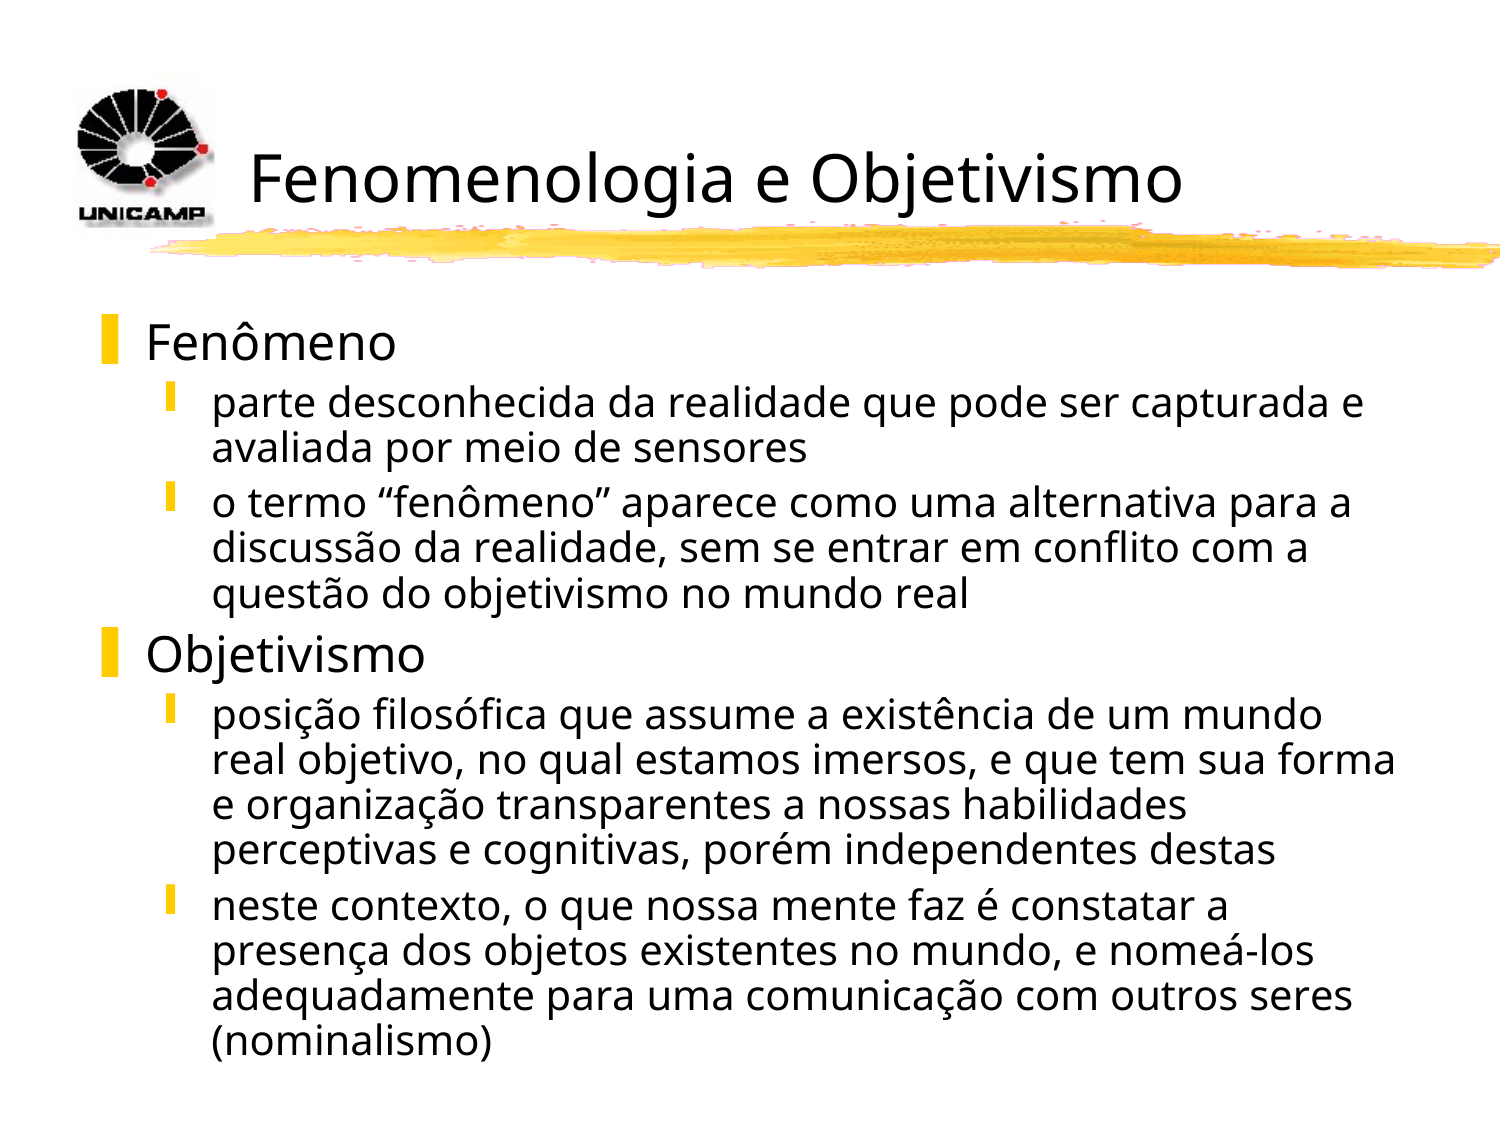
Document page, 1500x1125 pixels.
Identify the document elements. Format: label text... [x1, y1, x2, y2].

list Fenômeno parte desconhecida da realidade que pode ser capturada e avaliada por meio de sensores o termo “fenômeno” aparece como uma alternativa para a discussão da realidade, sem se entrar em conflito com a questão do objetivismo no mundo real Objetivismo posição filosófica que assume a existência de um mundo real objetivo, no qual estamos imersos, e que tem sua forma e organização transparentes a nossas habilidades perceptivas e cognitivas, porém independentes destas neste contexto, o que nossa mente faz é constatar a presença dos objetos existentes no mundo, e nomeá-los adequadamente para uma comunicação com outros seres (nominalismo) [74, 309, 1417, 1117]
picture [75, 74, 1500, 279]
title Fenomenologia e Objetivismo [233, 37, 1434, 225]
